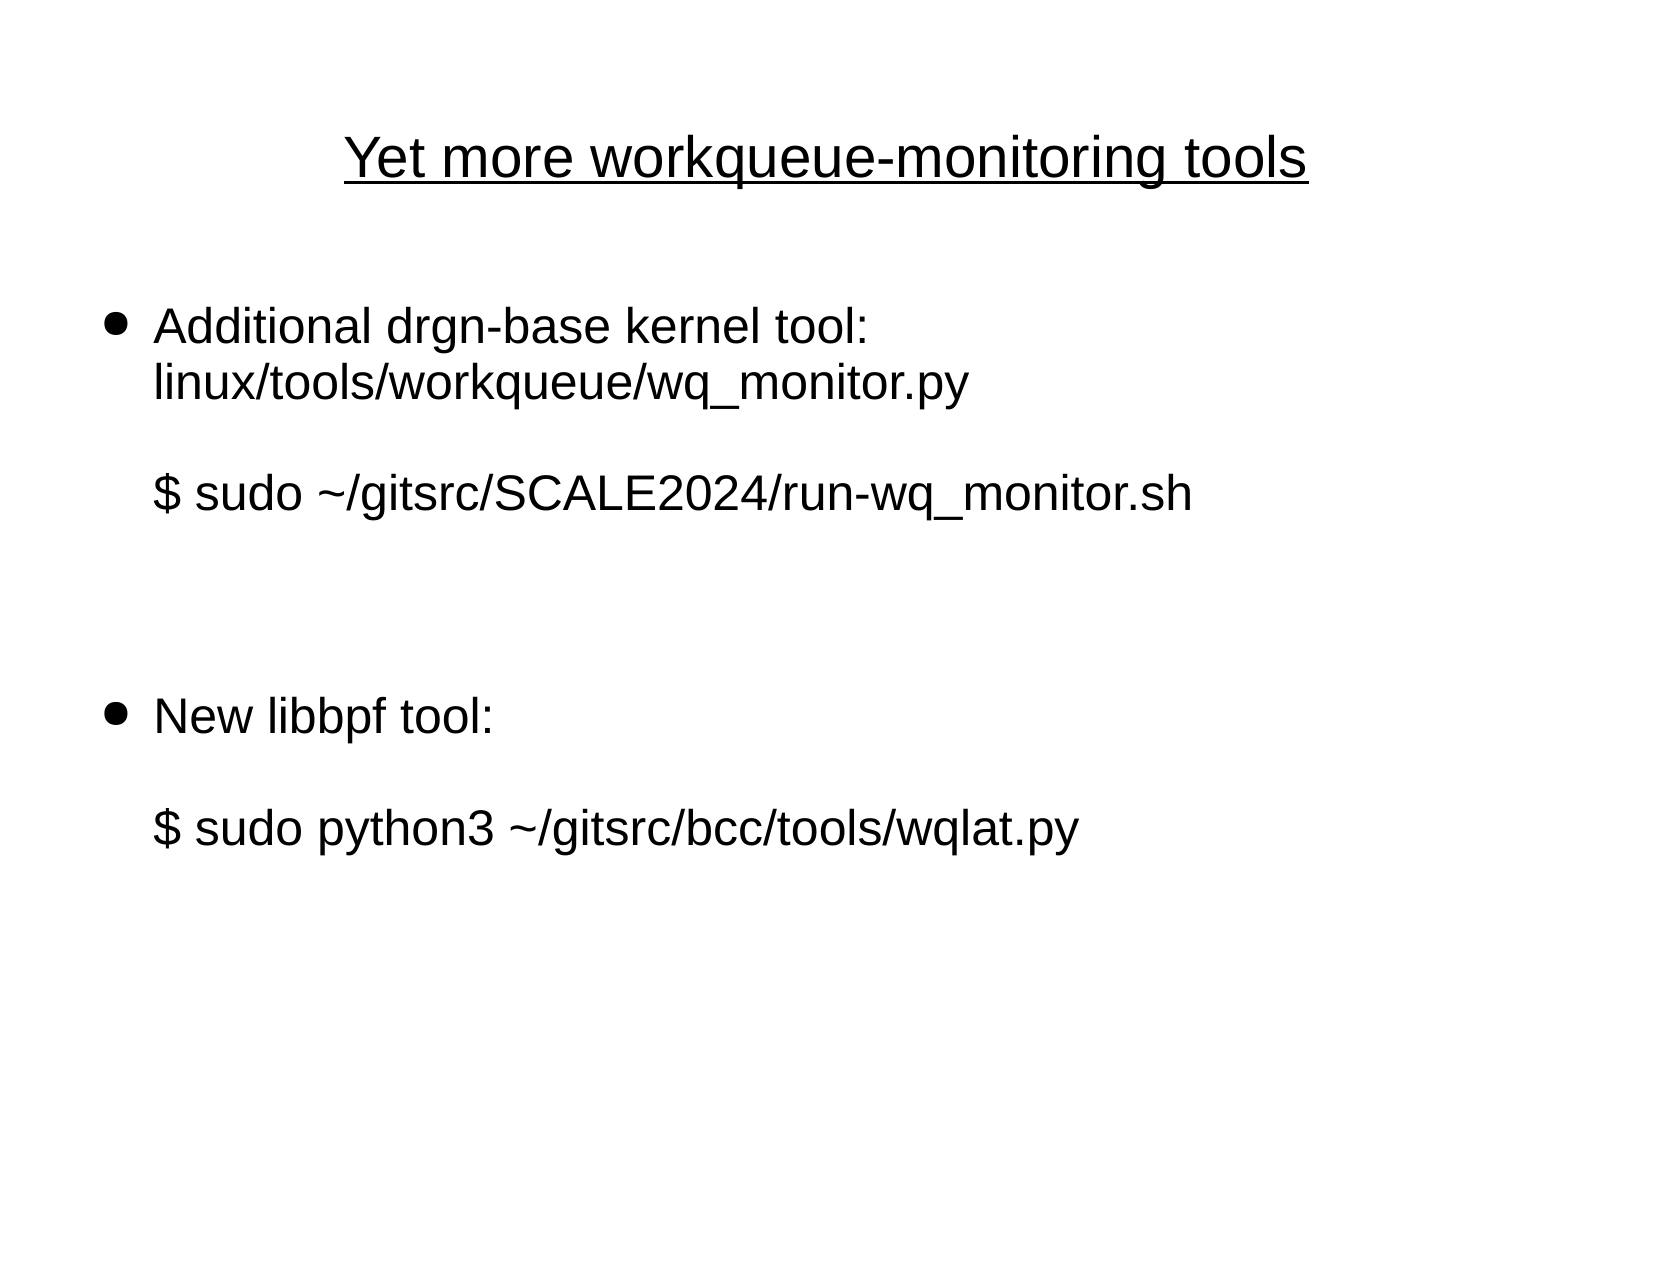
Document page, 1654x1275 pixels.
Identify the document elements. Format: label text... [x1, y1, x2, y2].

list Additional drgn-base kernel tool: linux/tools/workqueue/wq_monitor.py $ sudo ~/gitsrc/SCALE2024/run-wq_monitor.sh New libbpf tool: $ sudo python3 ~/gitsrc/bcc/tools/wqlat.py [82, 298, 1571, 1038]
title Yet more workqueue-monitoring tools [82, 50, 1571, 264]
